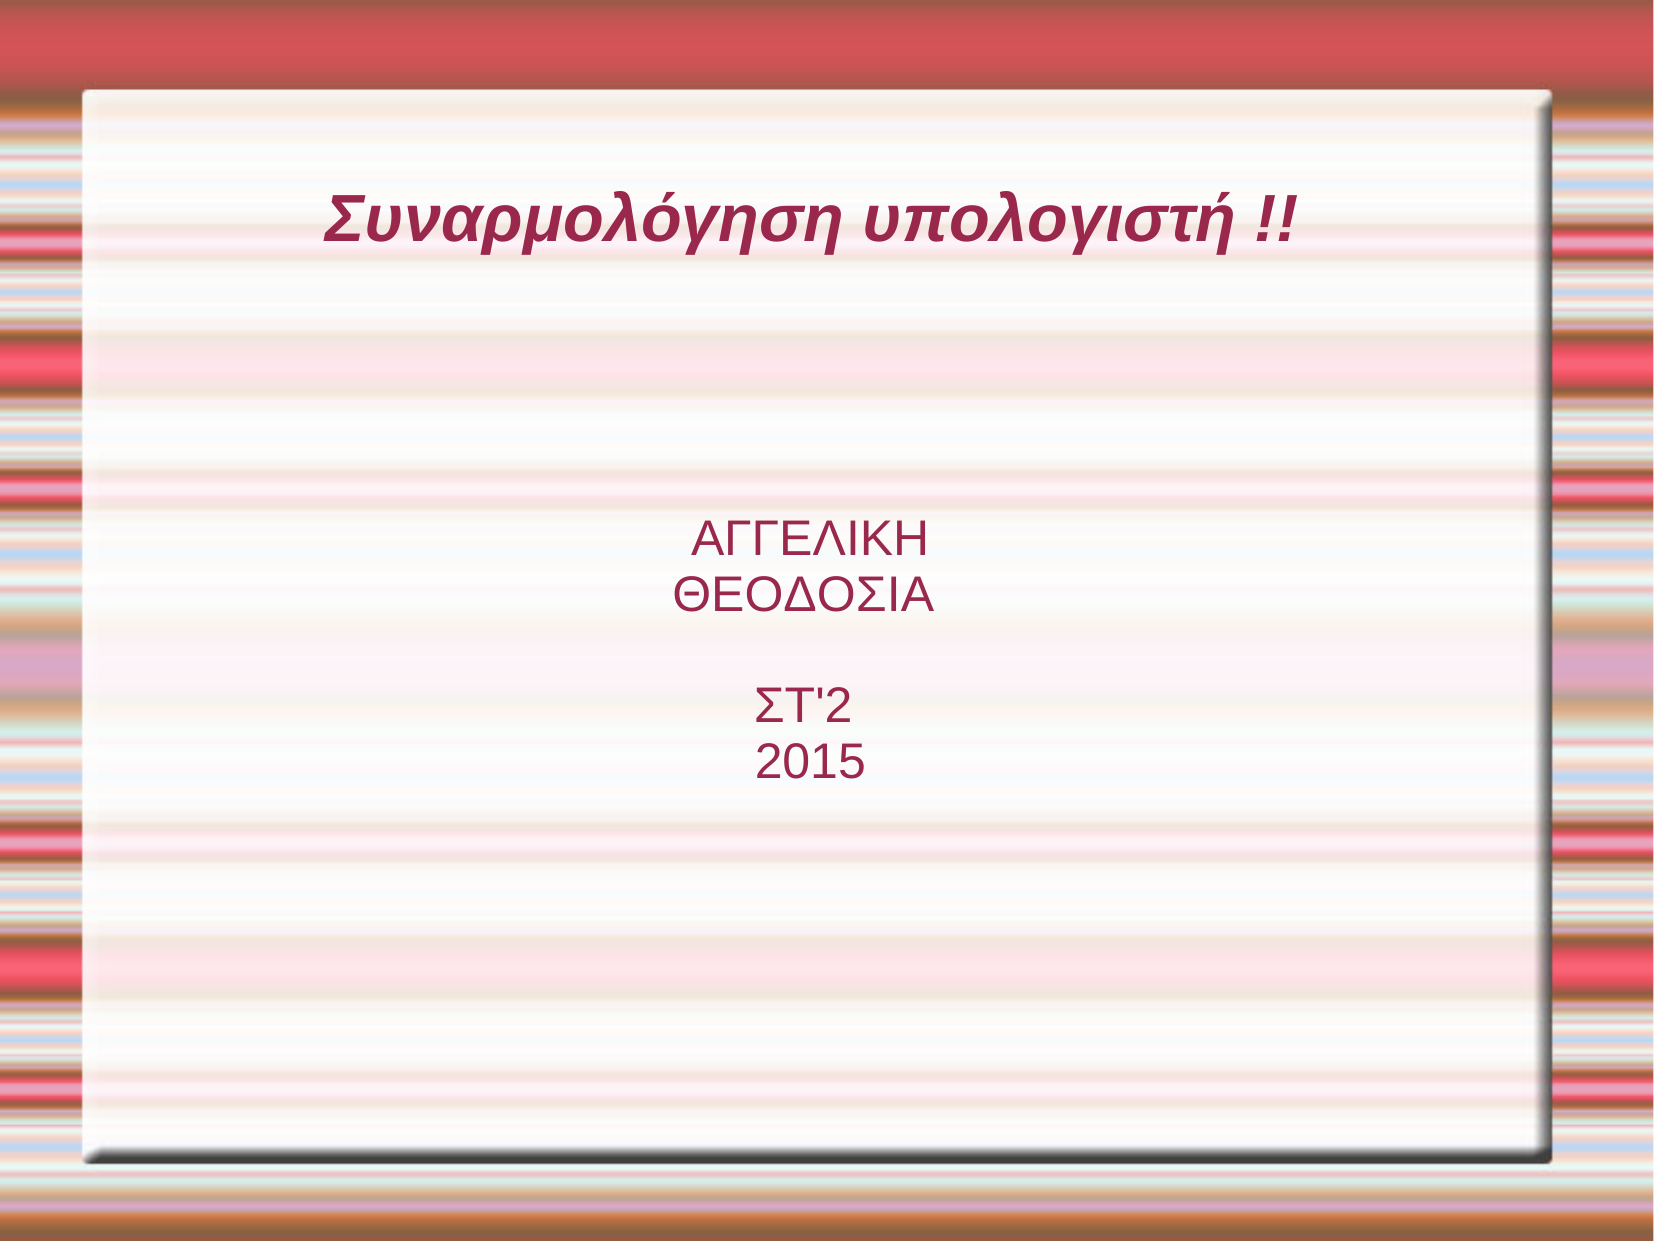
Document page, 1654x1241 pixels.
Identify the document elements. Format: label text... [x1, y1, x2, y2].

picture [0, 0, 1654, 1241]
subtitle ΑΓΓΕΛΙΚΗ ΘΕΟΔΟΣΙΑ ΣΤ'2 2015 [82, 290, 1538, 1010]
title Συναρμολόγηση υπολογιστή !! [121, 114, 1534, 290]
